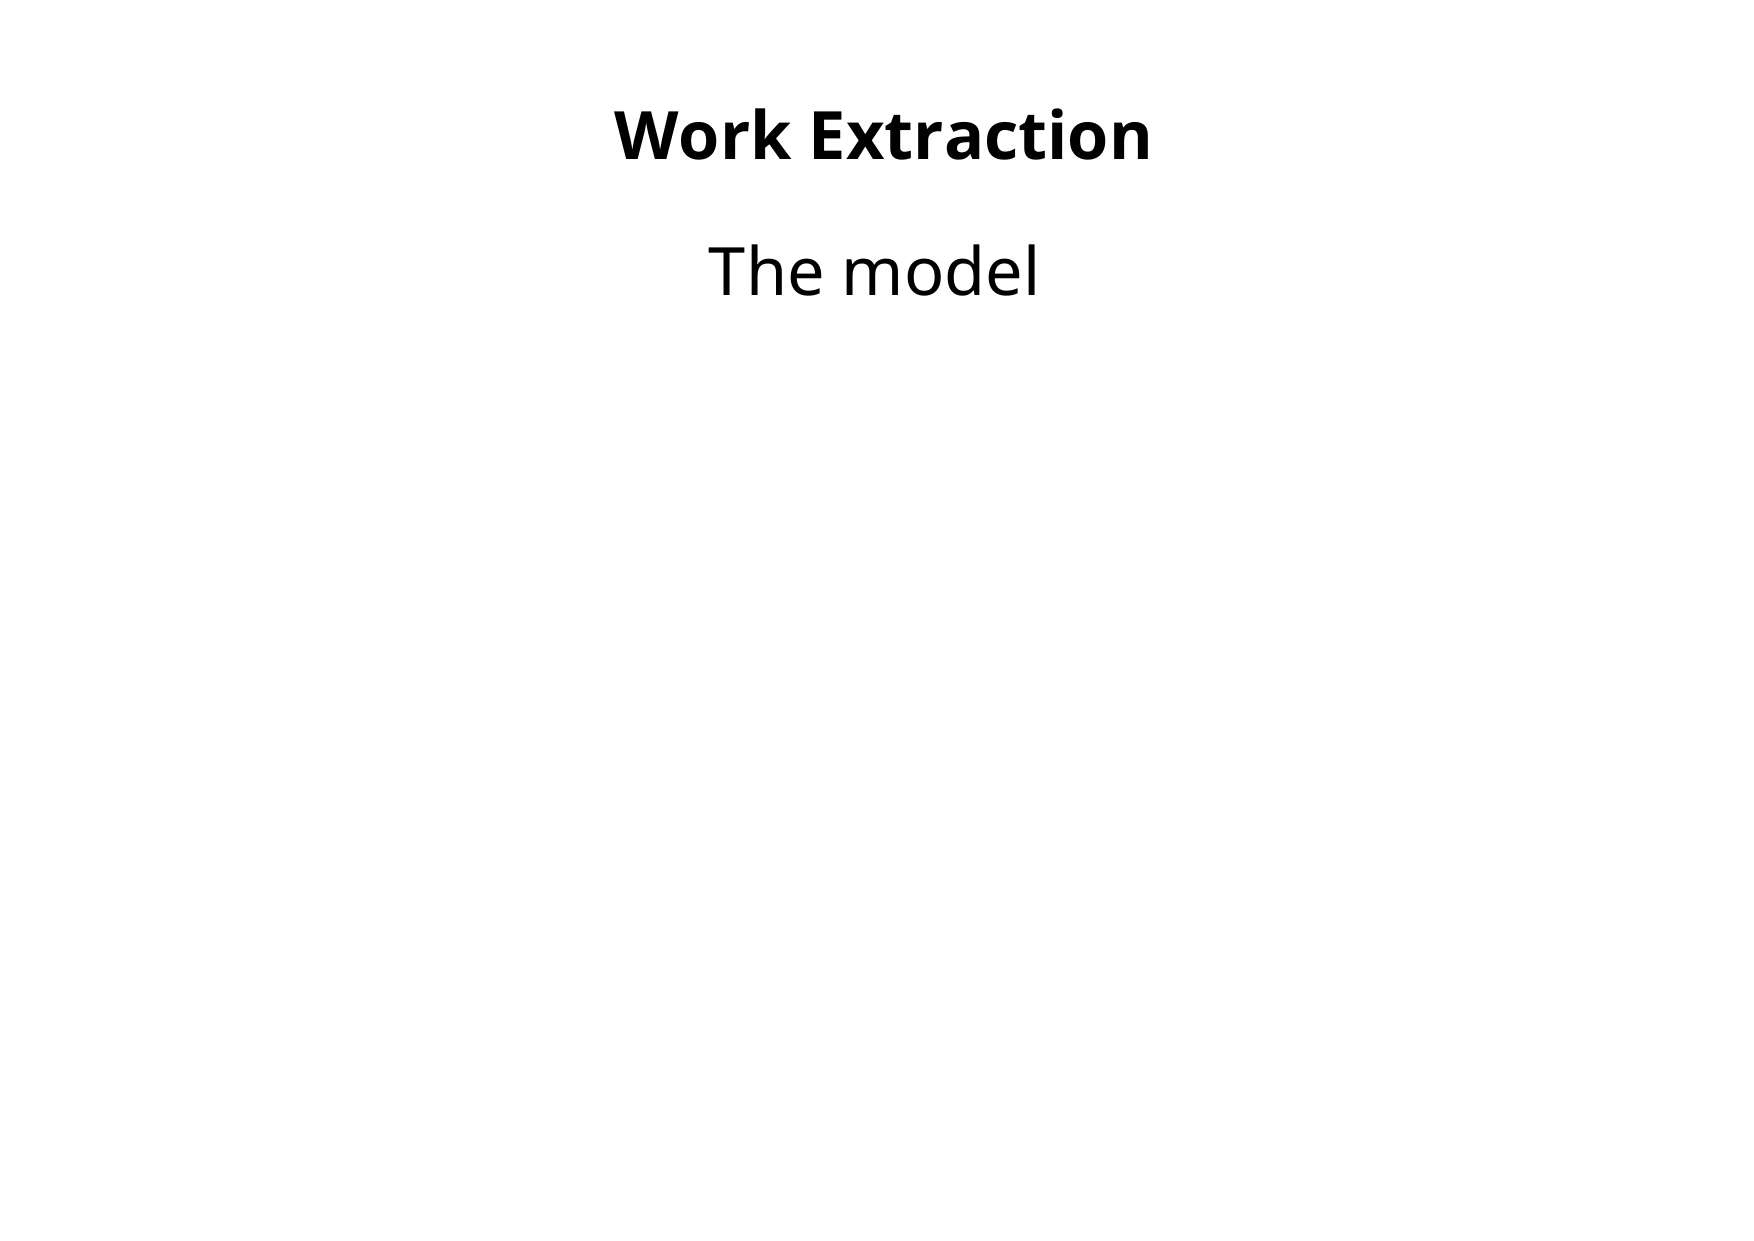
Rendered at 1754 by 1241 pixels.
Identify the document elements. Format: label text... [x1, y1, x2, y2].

text_box Work Extraction [599, 81, 1754, 171]
text_box The model [694, 217, 1754, 307]
